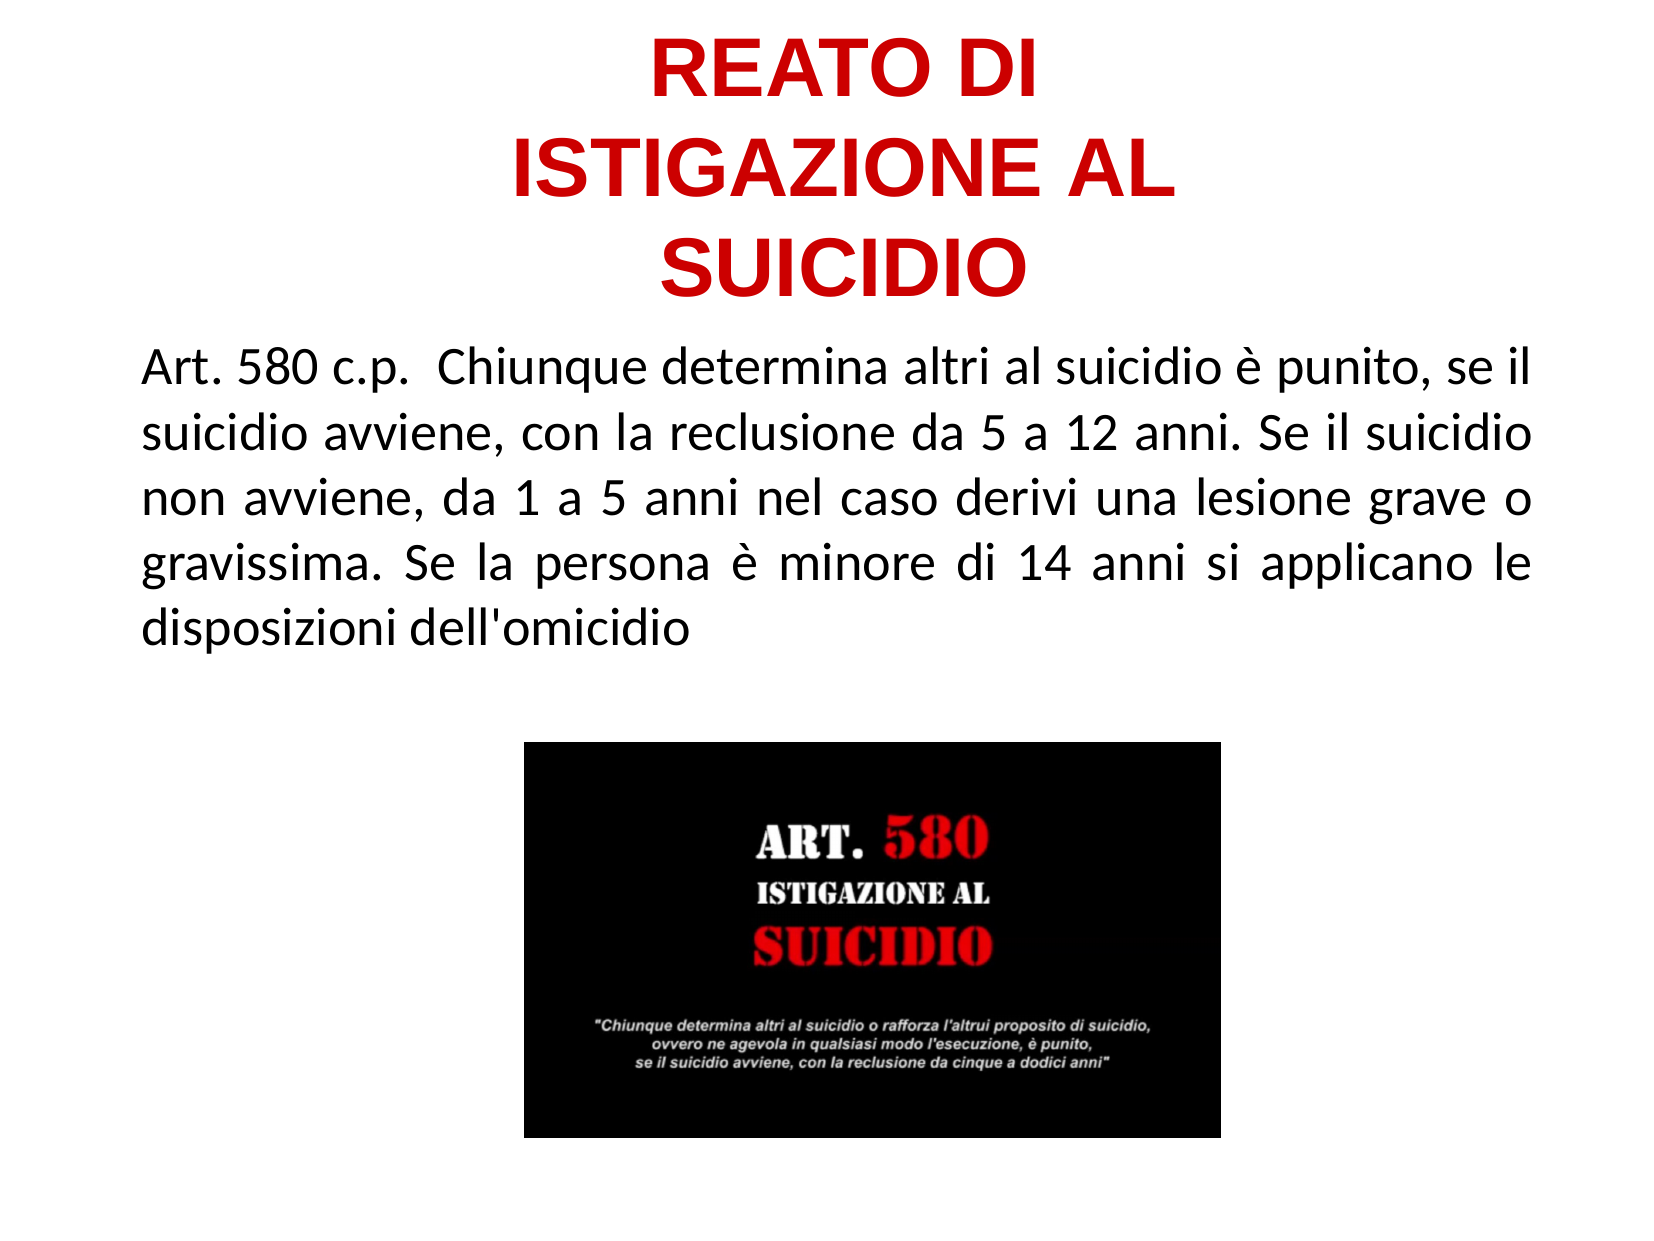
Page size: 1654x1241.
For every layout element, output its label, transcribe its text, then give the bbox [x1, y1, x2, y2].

title REATO DI ISTIGAZIONE AL SUICIDIO [448, 23, 1241, 303]
list Art. 580 c.p. Chiunque determina altri al suicidio è punito, se il suicidio avviene, con la reclusione da 5 a 12 anni. Se il suicidio non avviene, da 1 a 5 anni nel caso derivi una lesione grave o gravissima. Se la persona è minore di 14 anni si applicano le disposizioni dell'omicidio [141, 330, 1536, 1241]
picture [524, 742, 1221, 1138]
